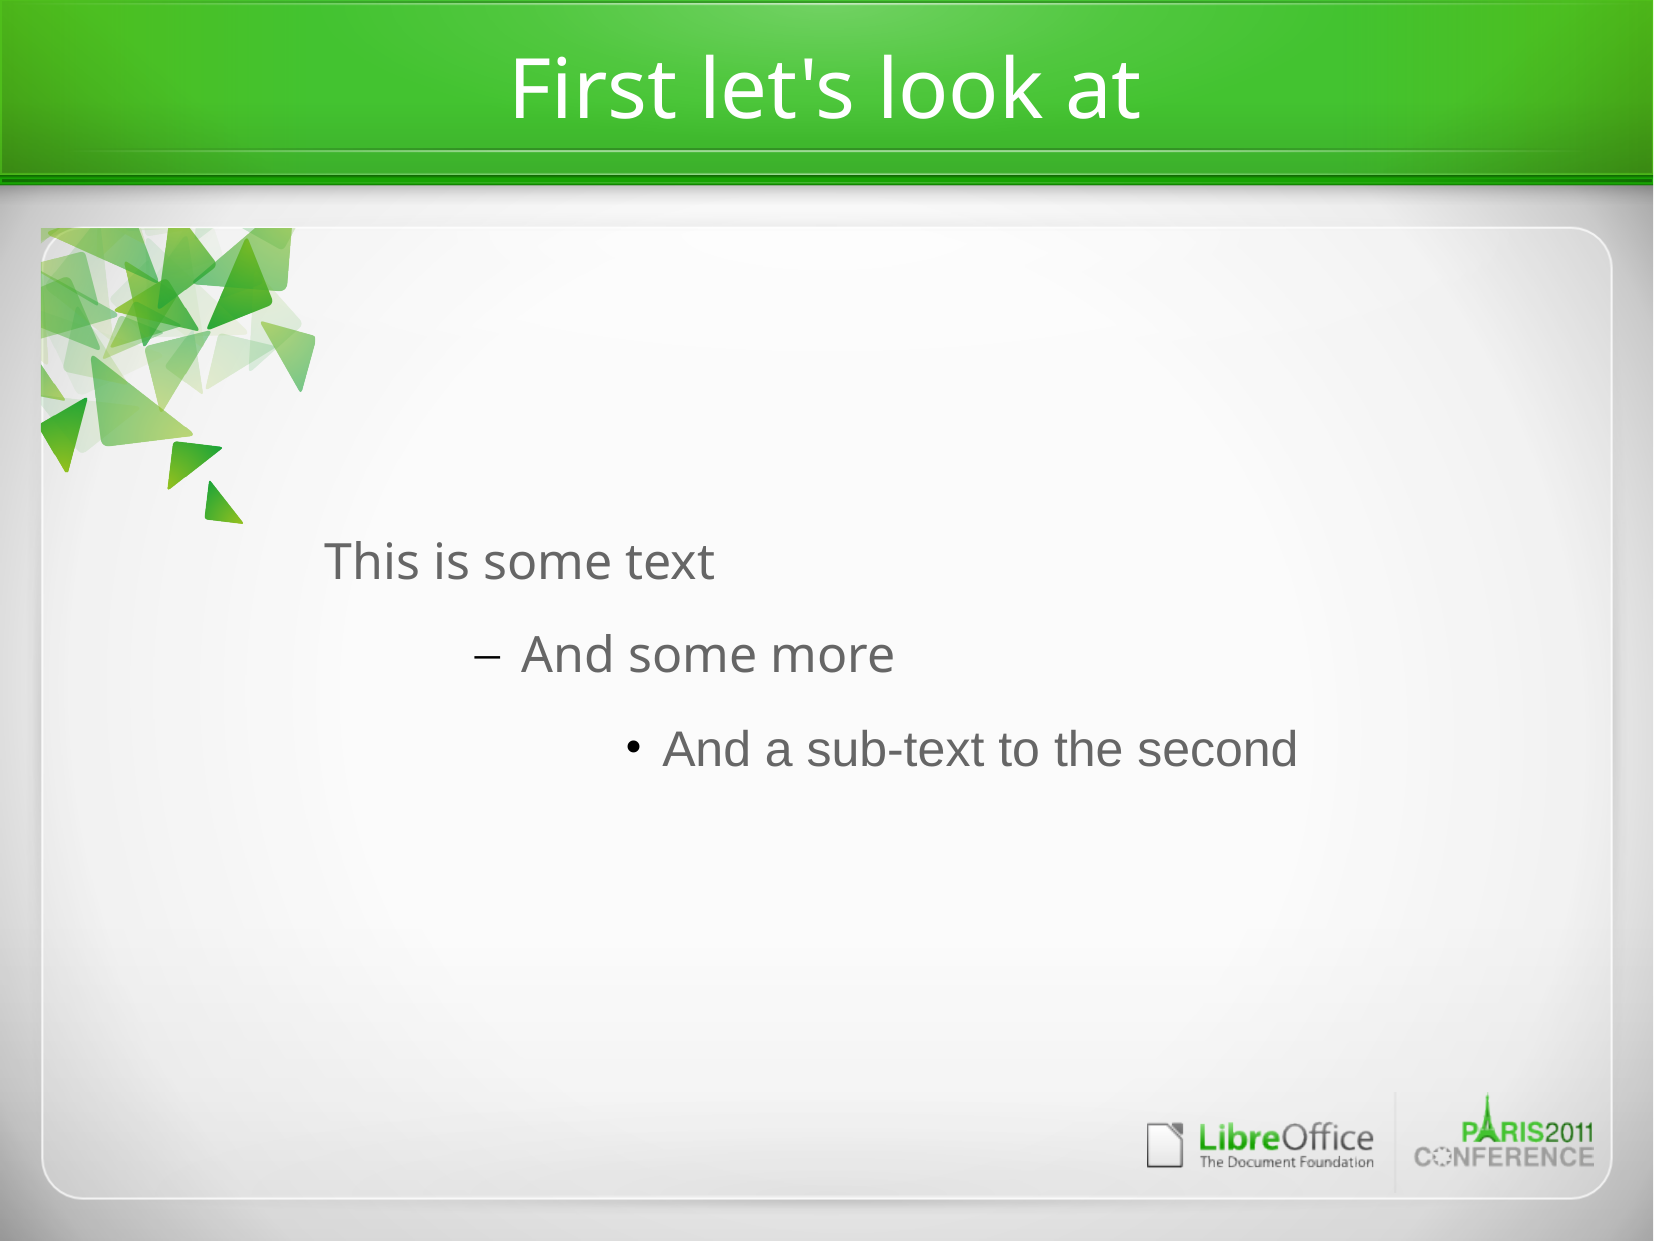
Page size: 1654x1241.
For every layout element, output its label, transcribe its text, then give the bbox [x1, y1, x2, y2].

list This is some text And some more And a sub-text to the second [295, 236, 1611, 1055]
title First let's look at [82, 17, 1569, 165]
picture [0, 0, 1654, 1241]
